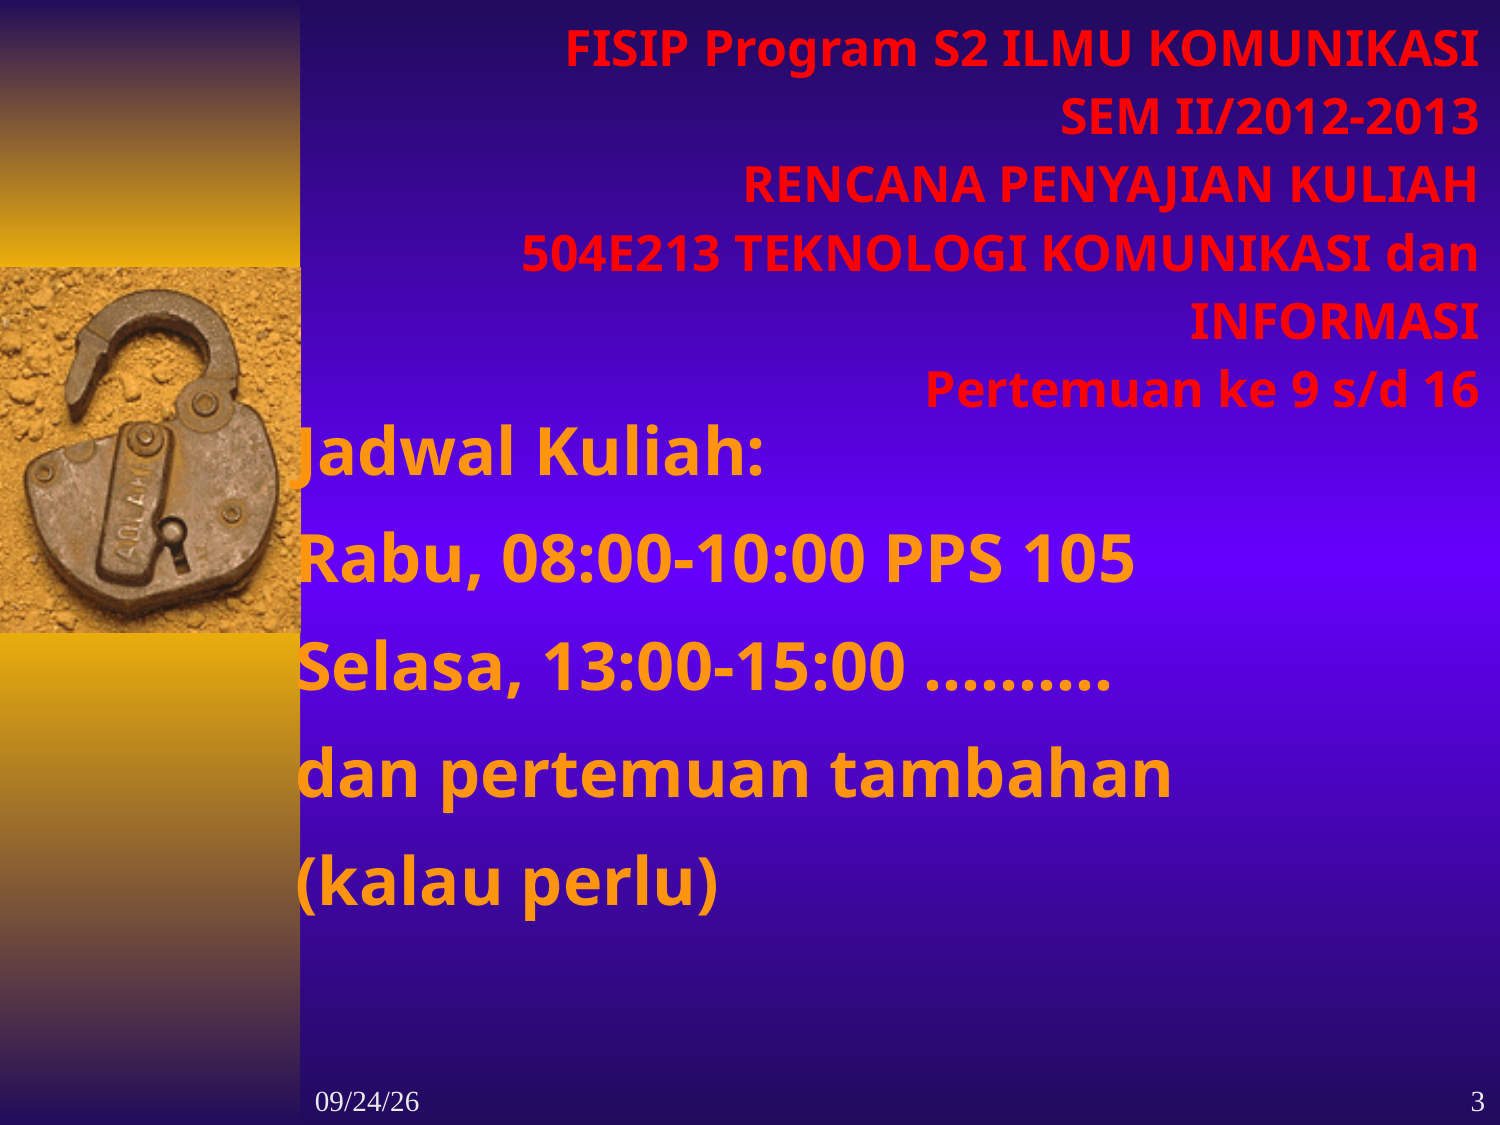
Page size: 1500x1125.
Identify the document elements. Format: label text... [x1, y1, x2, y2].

title FISIP Program S2 ILMU KOMUNIKASI SEM II/2012-2013 RENCANA PENYAJIAN KULIAH 504E213 TEKNOLOGI KOMUNIKASI dan INFORMASI Pertemuan ke 9 s/d 16 [342, 35, 1480, 400]
subtitle Jadwal Kuliah: Rabu, 08:00-10:00 PPS 105 Selasa, 13:00-15:00 .......... dan pertemuan tambahan (kalau perlu) [295, 413, 1477, 916]
picture [0, 267, 301, 633]
